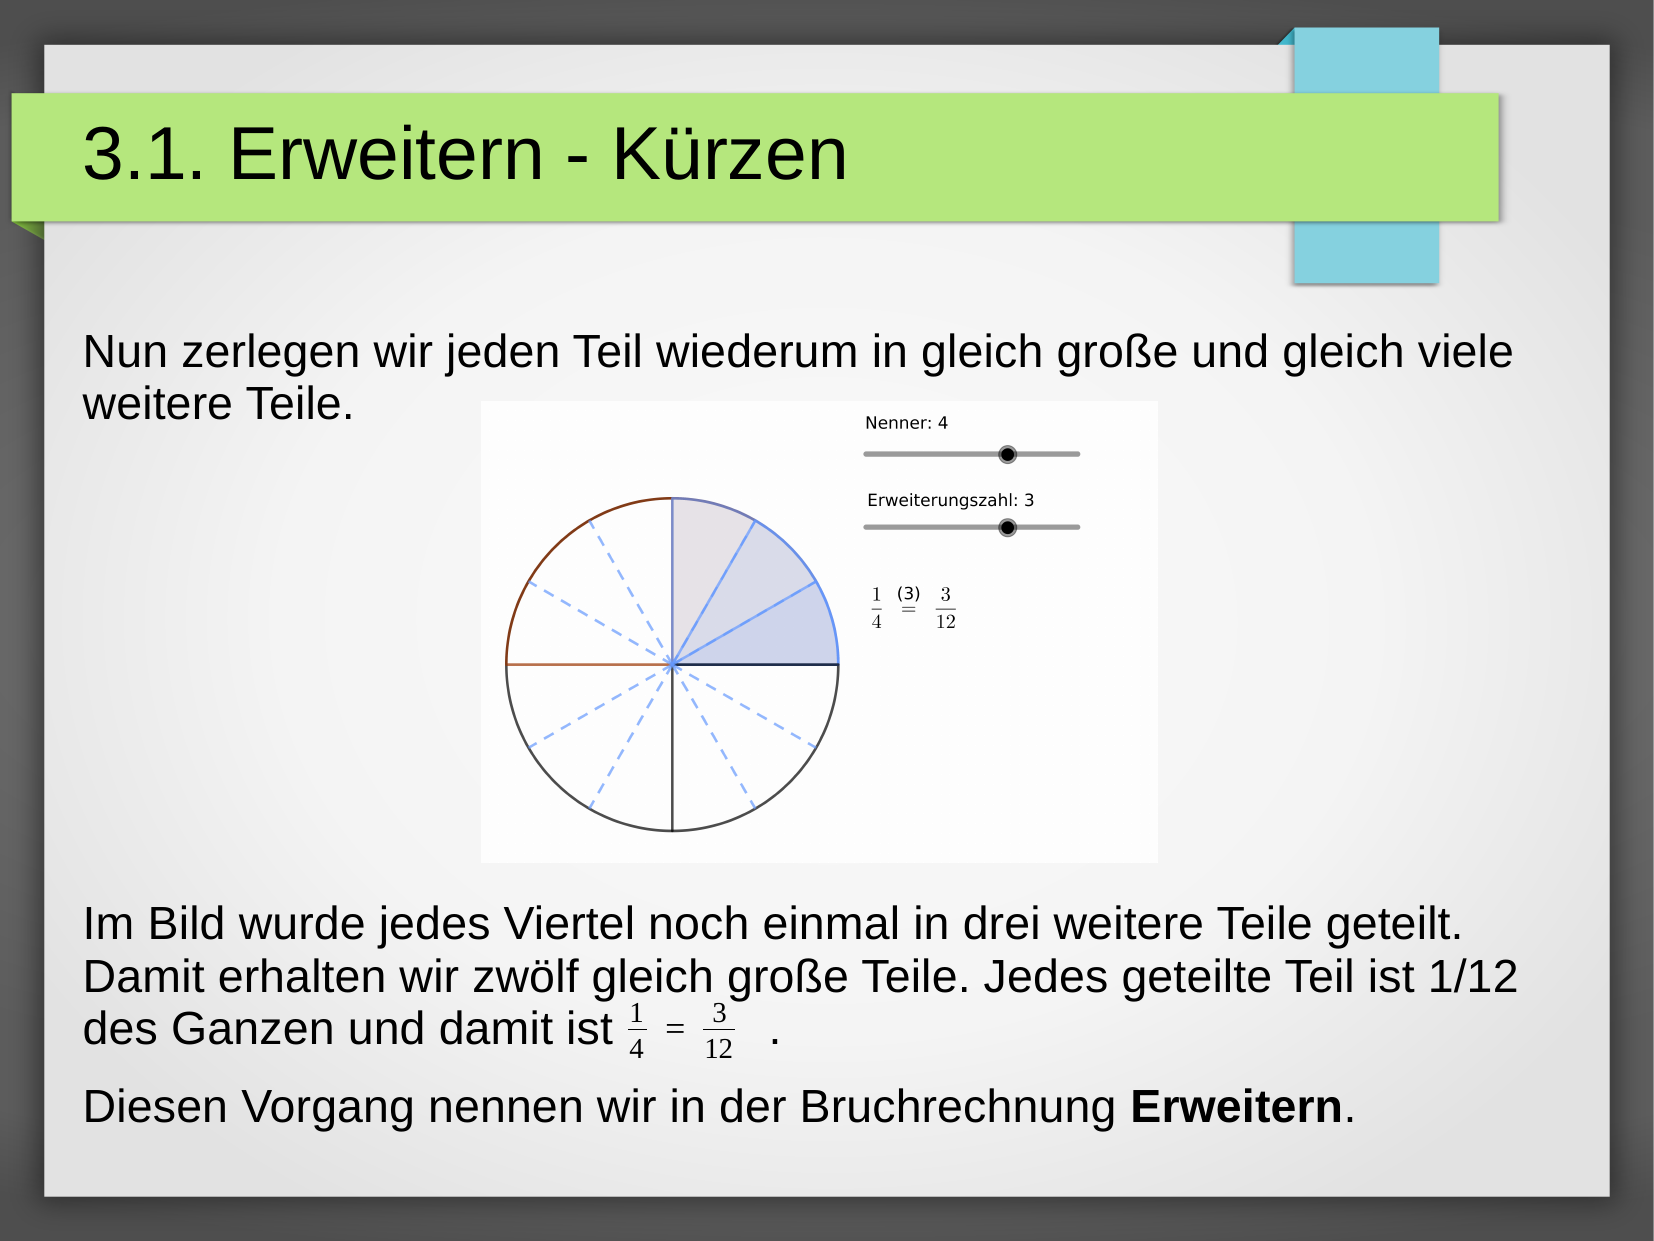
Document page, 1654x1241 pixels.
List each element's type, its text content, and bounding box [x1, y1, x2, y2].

picture [0, 0, 1654, 1241]
list Nun zerlegen wir jeden Teil wiederum in gleich große und gleich viele weitere Teile. Im Bild wurde jedes Viertel noch einmal in drei weitere Teile geteilt. Damit erhalten wir zwölf gleich große Teile. Jedes geteilte Teil ist 1/12 des Ganzen und damit ist . Diesen Vorgang nennen wir in der Bruchrechnung Erweitern. [82, 324, 1571, 1134]
title 3.1. Erweitern - Kürzen [82, 94, 1264, 213]
chart [620, 995, 743, 1065]
